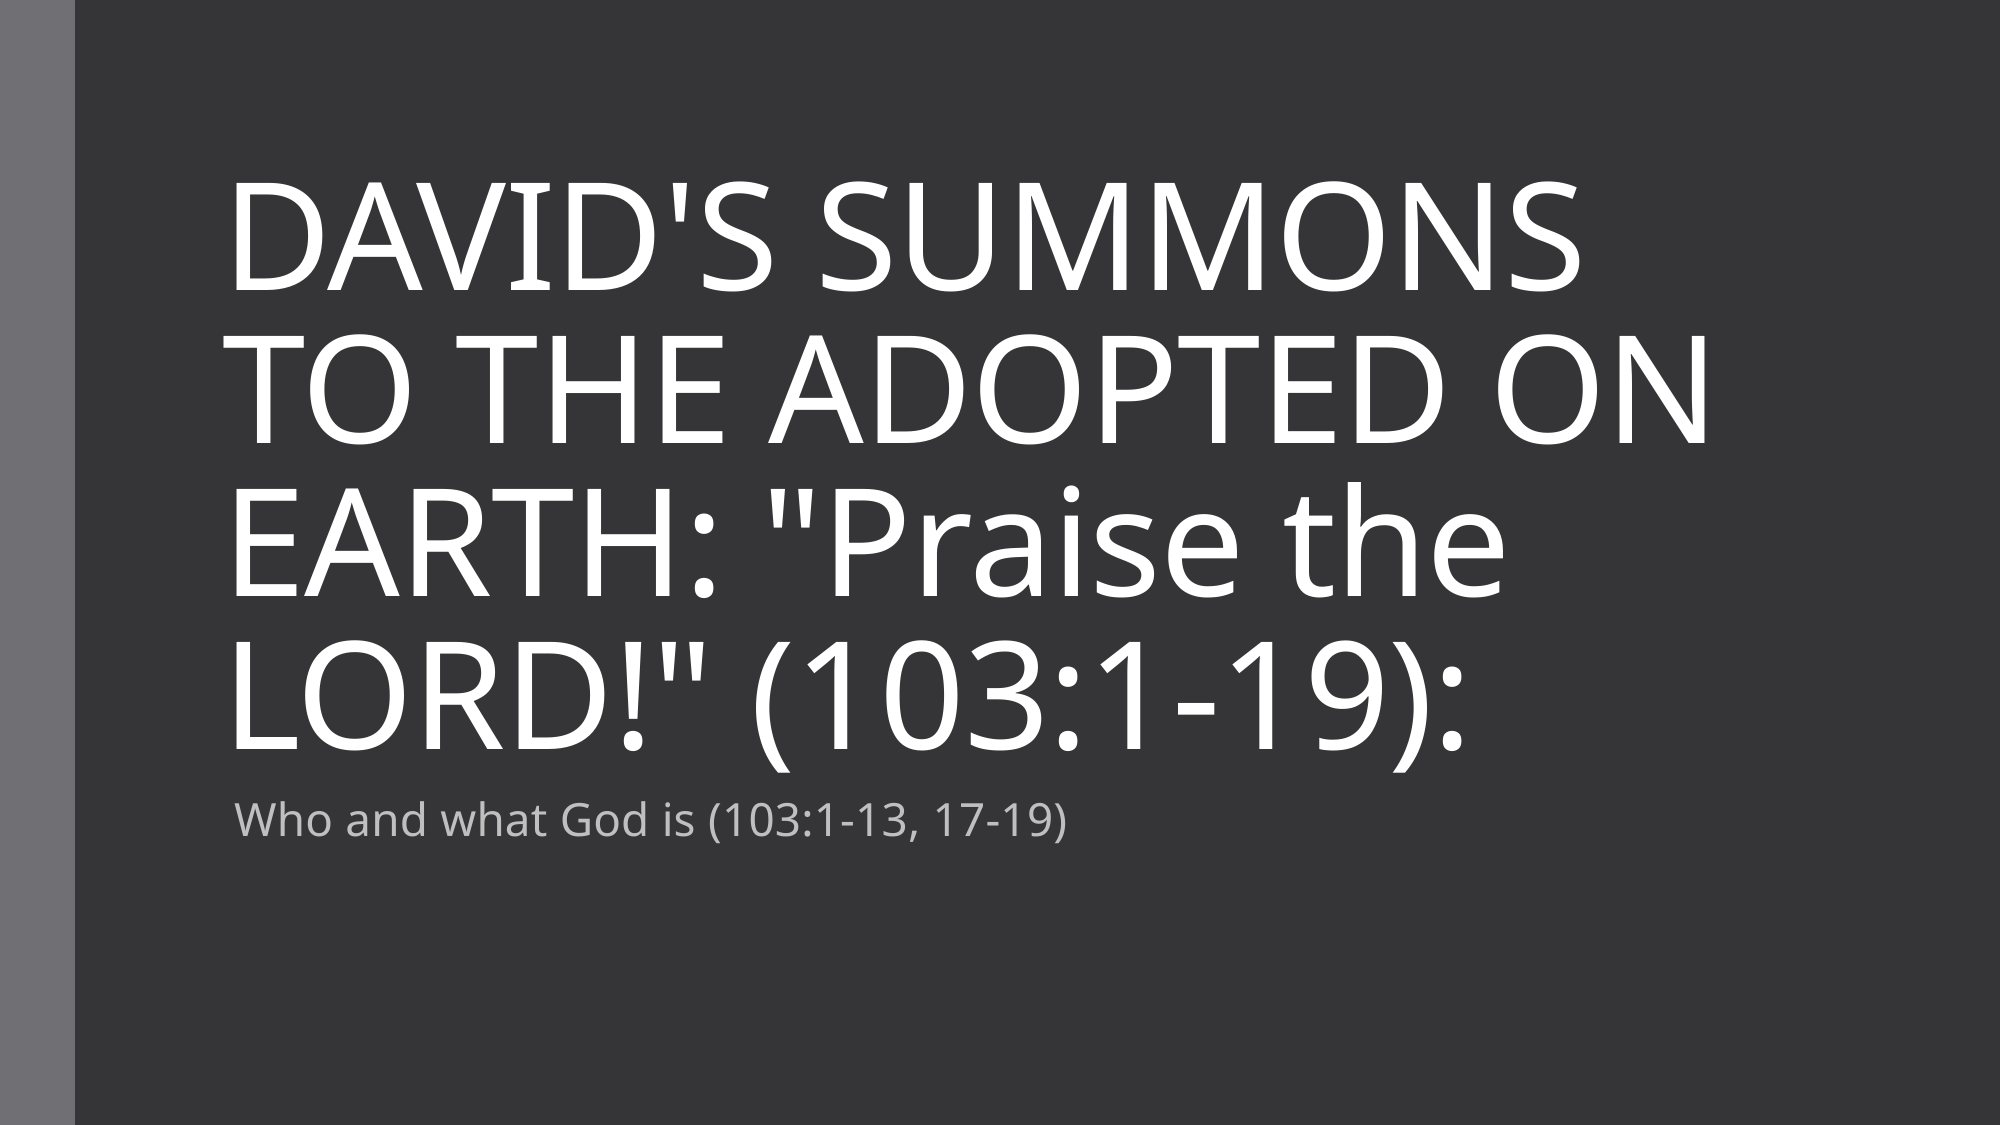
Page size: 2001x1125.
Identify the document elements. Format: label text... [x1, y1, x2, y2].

title DAVID'S SUMMONS TO THE ADOPTED ON EARTH: "Praise the LORD!" (103:1-19): [206, 124, 1752, 787]
subtitle Who and what God is (103:1-13, 17-19) [206, 787, 1752, 1066]
